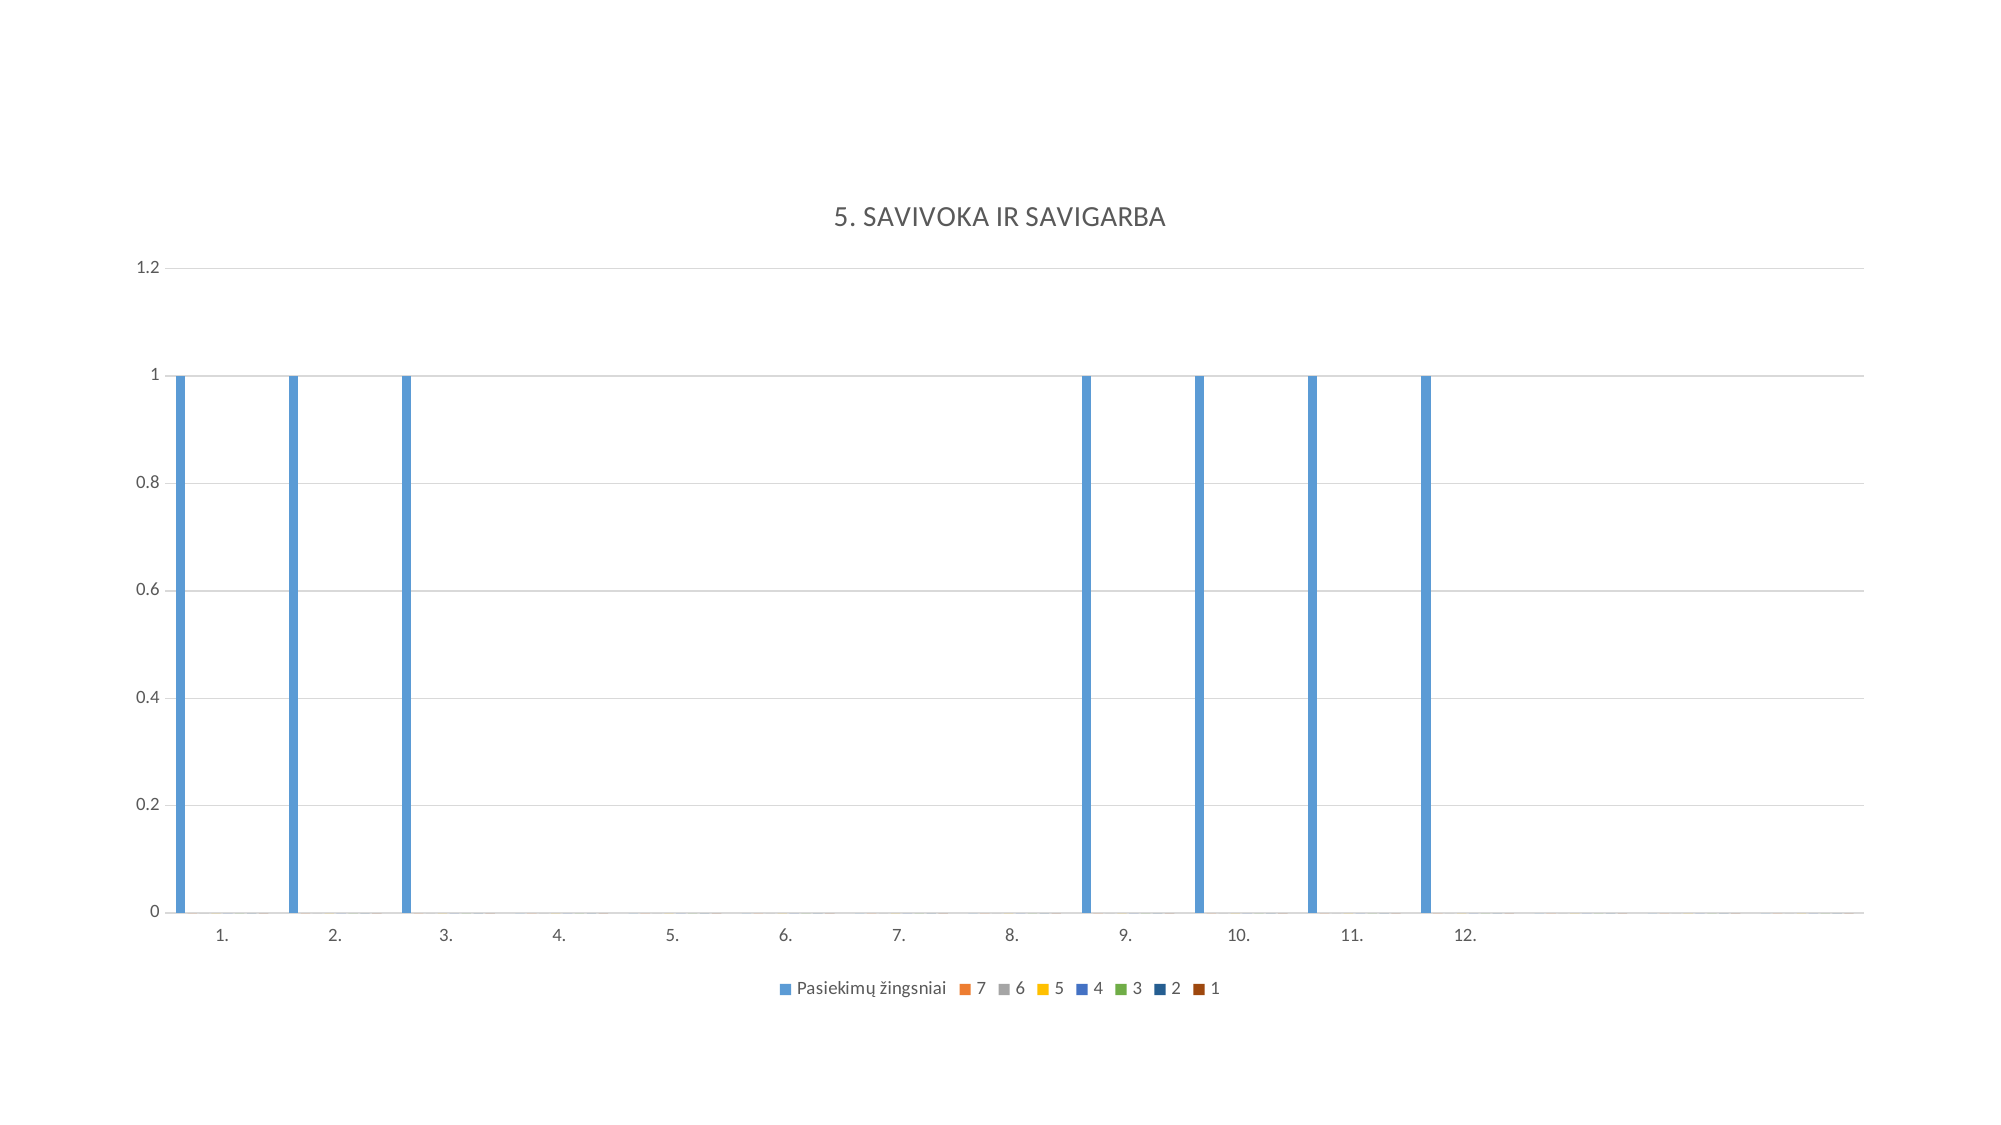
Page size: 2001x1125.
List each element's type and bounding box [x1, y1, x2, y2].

chart [99, 170, 1900, 1005]
